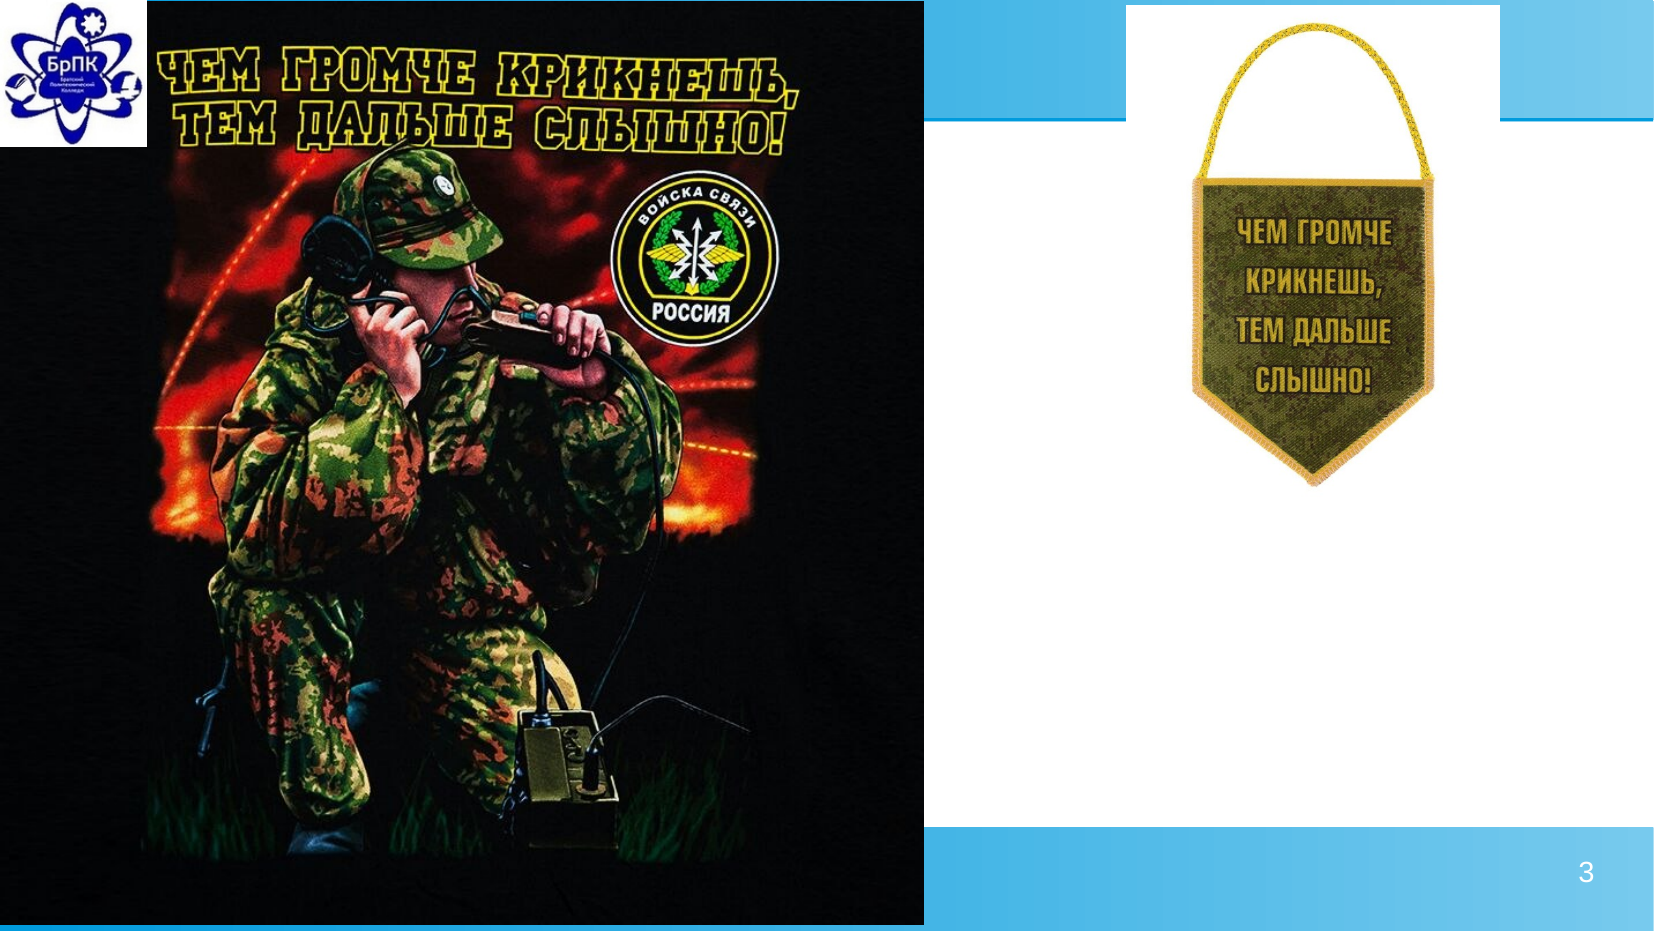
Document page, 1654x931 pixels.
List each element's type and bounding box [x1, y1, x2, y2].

picture [1126, 5, 1500, 504]
picture [0, 0, 924, 925]
